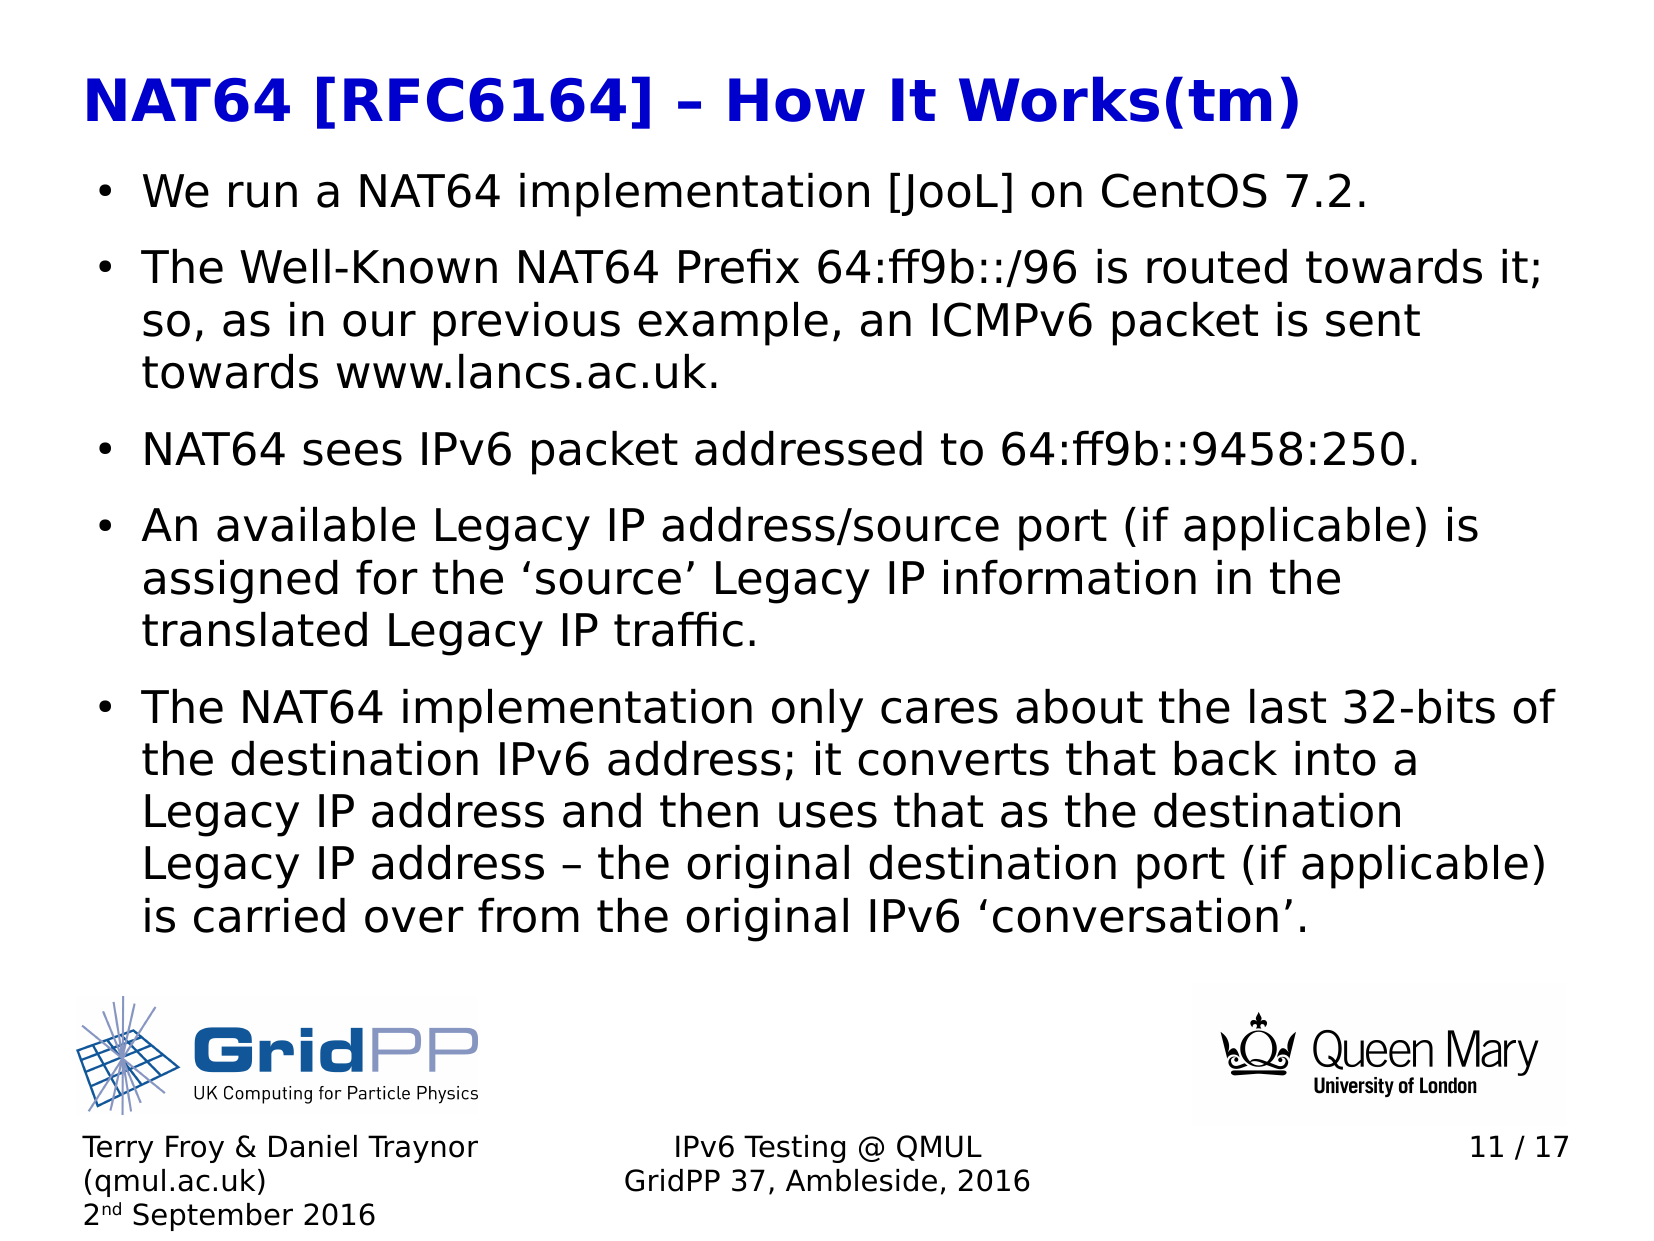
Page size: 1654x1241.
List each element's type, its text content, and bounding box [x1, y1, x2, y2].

title NAT64 [RFC6164] – How It Works(tm) [82, 49, 1571, 154]
list We run a NAT64 implementation [JooL] on CentOS 7.2. The Well-Known NAT64 Prefix 64:ff9b::/96 is routed towards it; so, as in our previous example, an ICMPv6 packet is sent towards www.lancs.ac.uk. NAT64 sees IPv6 packet addressed to 64:ff9b::9458:250. An available Legacy IP address/source port (if applicable) is assigned for the ‘source’ Legacy IP information in the translated Legacy IP traffic. The NAT64 implementation only cares about the last 32-bits of the destination IPv6 address; it converts that back into a Legacy IP address and then uses that as the destination Legacy IP address – the original destination port (if applicable) is carried over from the original IPv6 ‘conversation’. [82, 165, 1571, 957]
